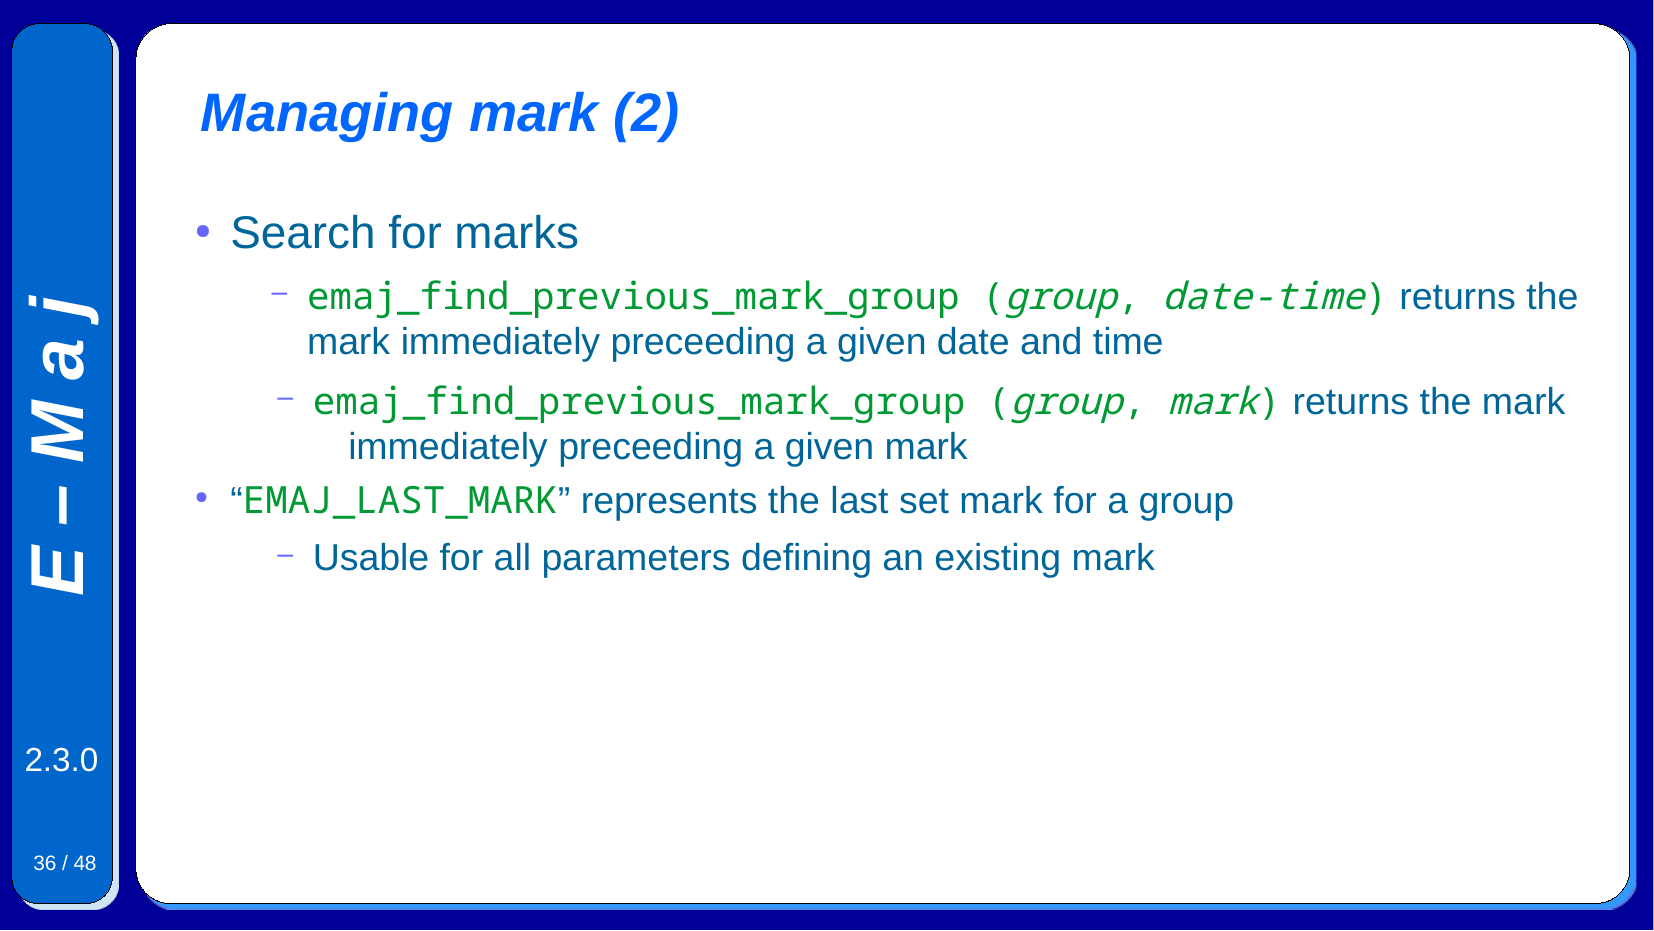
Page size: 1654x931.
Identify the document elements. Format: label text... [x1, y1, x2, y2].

title Managing mark (2) [200, 34, 1575, 191]
list Search for marks emaj_find_previous_mark_group (group, date-time) returns the mark immediately preceeding a given date and time emaj_find_previous_mark_group (group, mark) returns the mark immediately preceeding a given mark “EMAJ_LAST_MARK” represents the last set mark for a group Usable for all parameters defining an existing mark [177, 206, 1587, 827]
